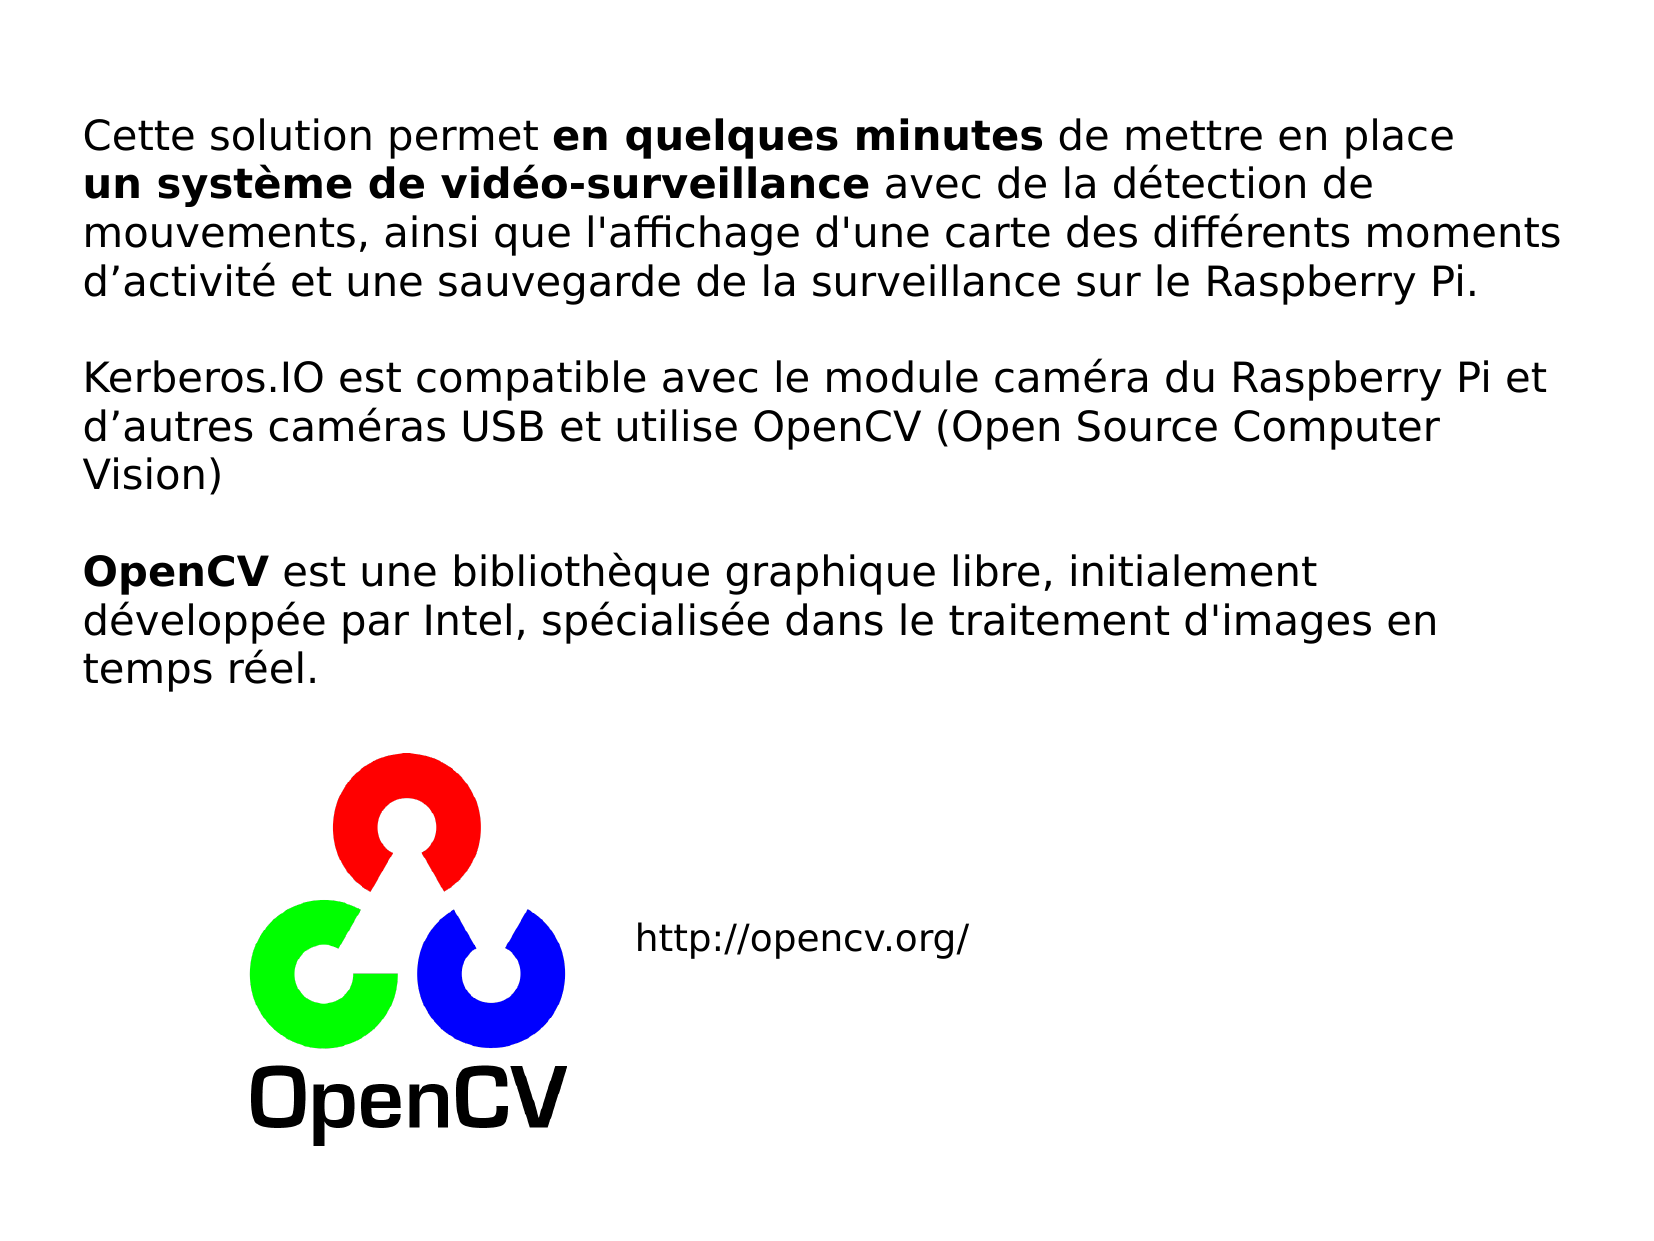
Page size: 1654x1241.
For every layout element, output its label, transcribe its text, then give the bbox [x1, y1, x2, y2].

text_box http://opencv.org/ [620, 909, 985, 968]
picture [248, 753, 567, 1146]
subtitle Cette solution permet en quelques minutes de mettre en place un système de vidéo-surveillance avec de la détection de mouvements, ainsi que l'affichage d'une carte des différents moments d’activité et une sauvegarde de la surveillance sur le Raspberry Pi. Kerberos.IO est compatible avec le module caméra du Raspberry Pi et d’autres caméras USB et utilise OpenCV (Open Source Computer Vision) OpenCV est une bibliothèque graphique libre, initialement développée par Intel, spécialisée dans le traitement d'images en temps réel. [82, 49, 1571, 756]
